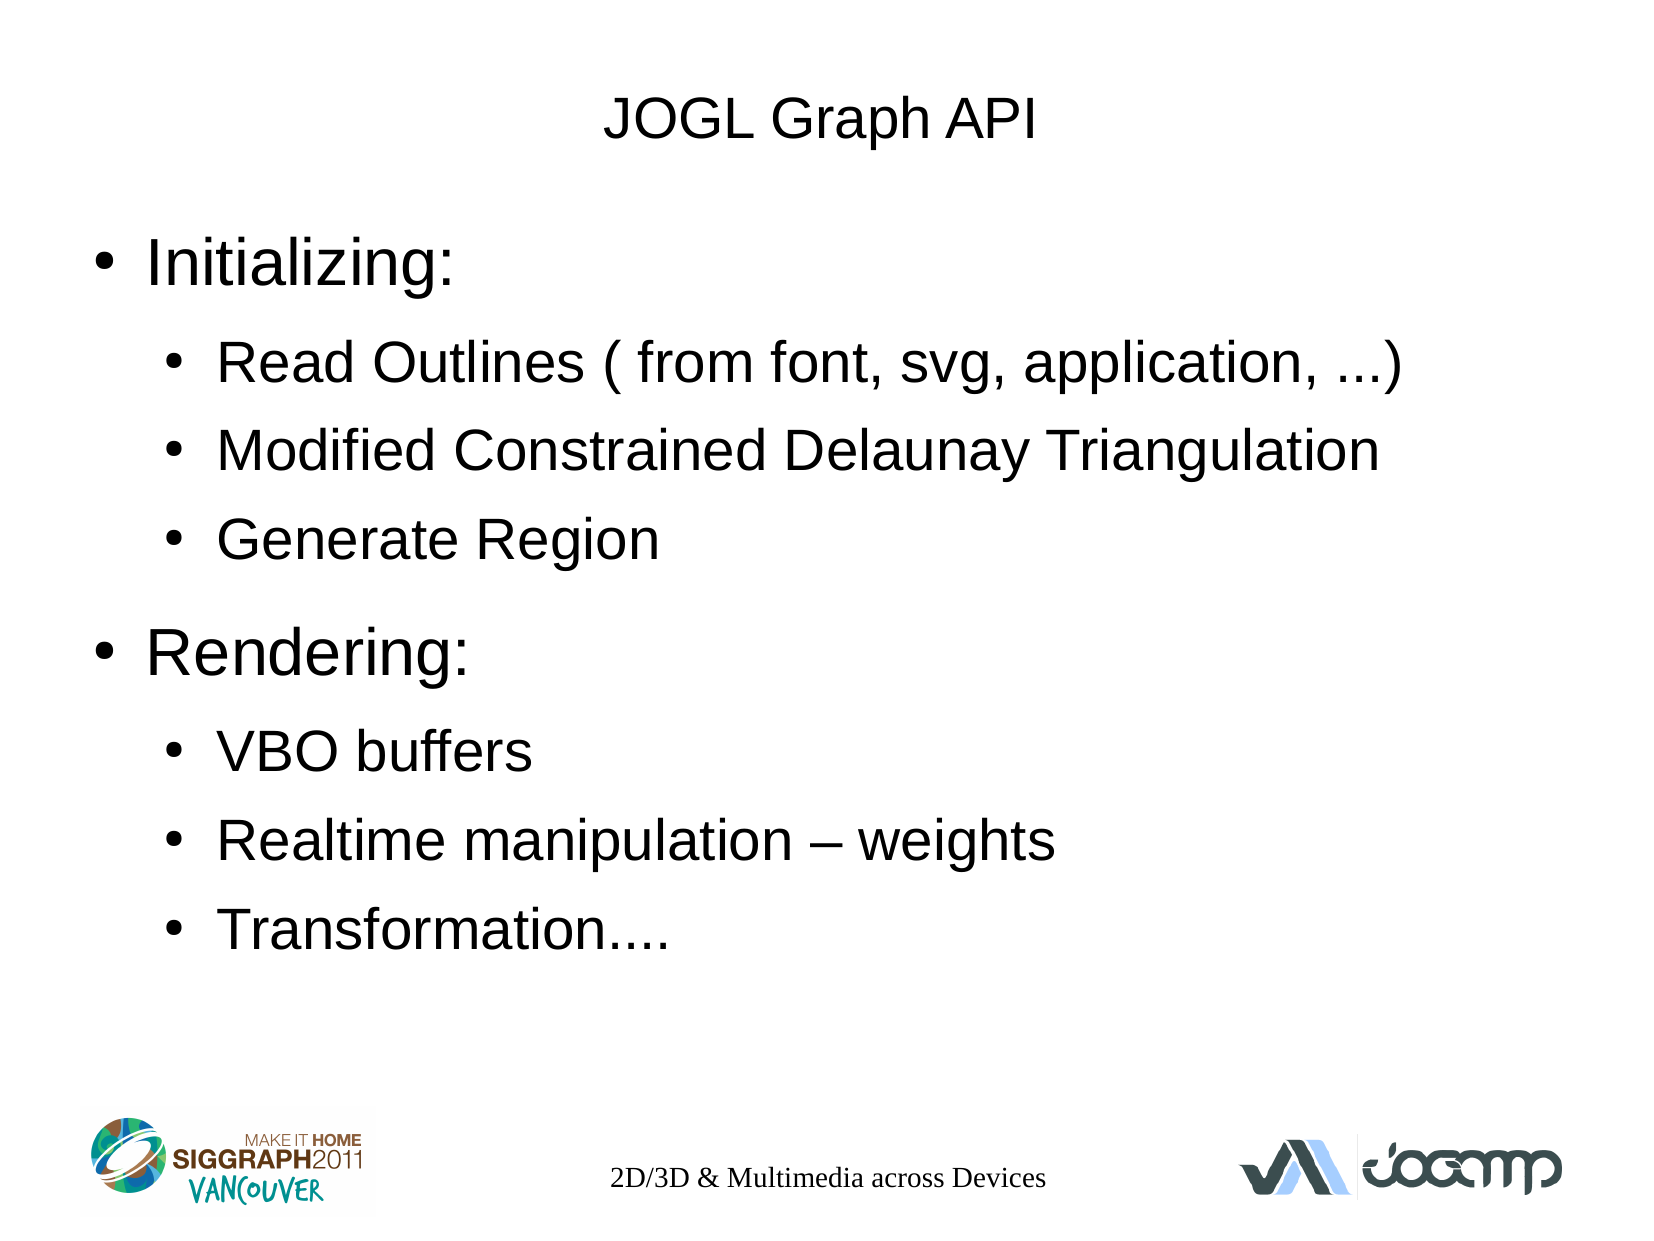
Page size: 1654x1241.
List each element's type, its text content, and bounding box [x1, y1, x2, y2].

picture [1237, 1134, 1562, 1200]
list Rendering: VBO buffers Realtime manipulation – weights Transformation.... [75, 614, 1571, 1028]
picture [80, 1106, 376, 1217]
list Initializing: Read Outlines ( from font, svg, application, ...) Modified Constrained Delaunay Triangulation Generate Region [75, 225, 1571, 614]
title JOGL Graph API [68, 56, 1576, 181]
